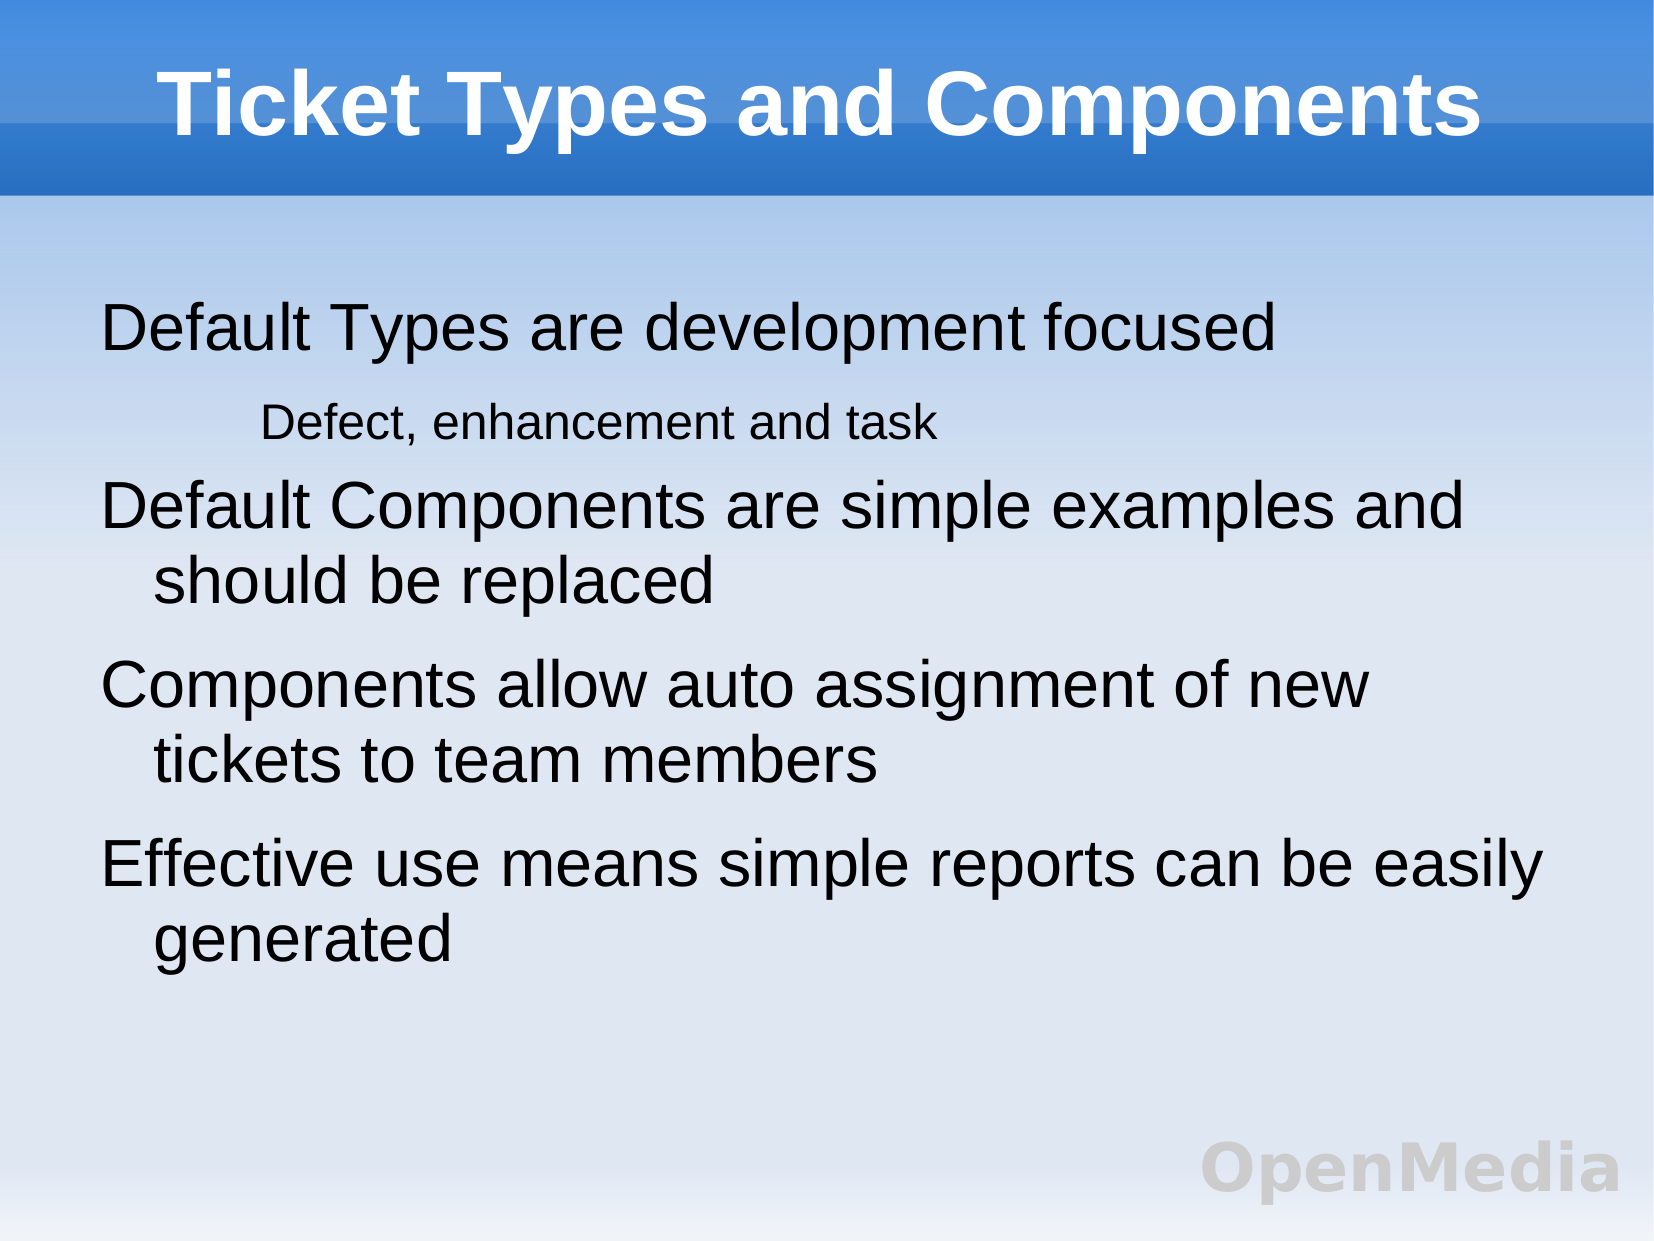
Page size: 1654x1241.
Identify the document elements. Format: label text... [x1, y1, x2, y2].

picture [0, 0, 1654, 1241]
title Ticket Types and Components [76, 7, 1565, 200]
list Default Types are development focused Defect, enhancement and task Default Components are simple examples and should be replaced Components allow auto assignment of new tickets to team members Effective use means simple reports can be easily generated [82, 290, 1571, 1094]
